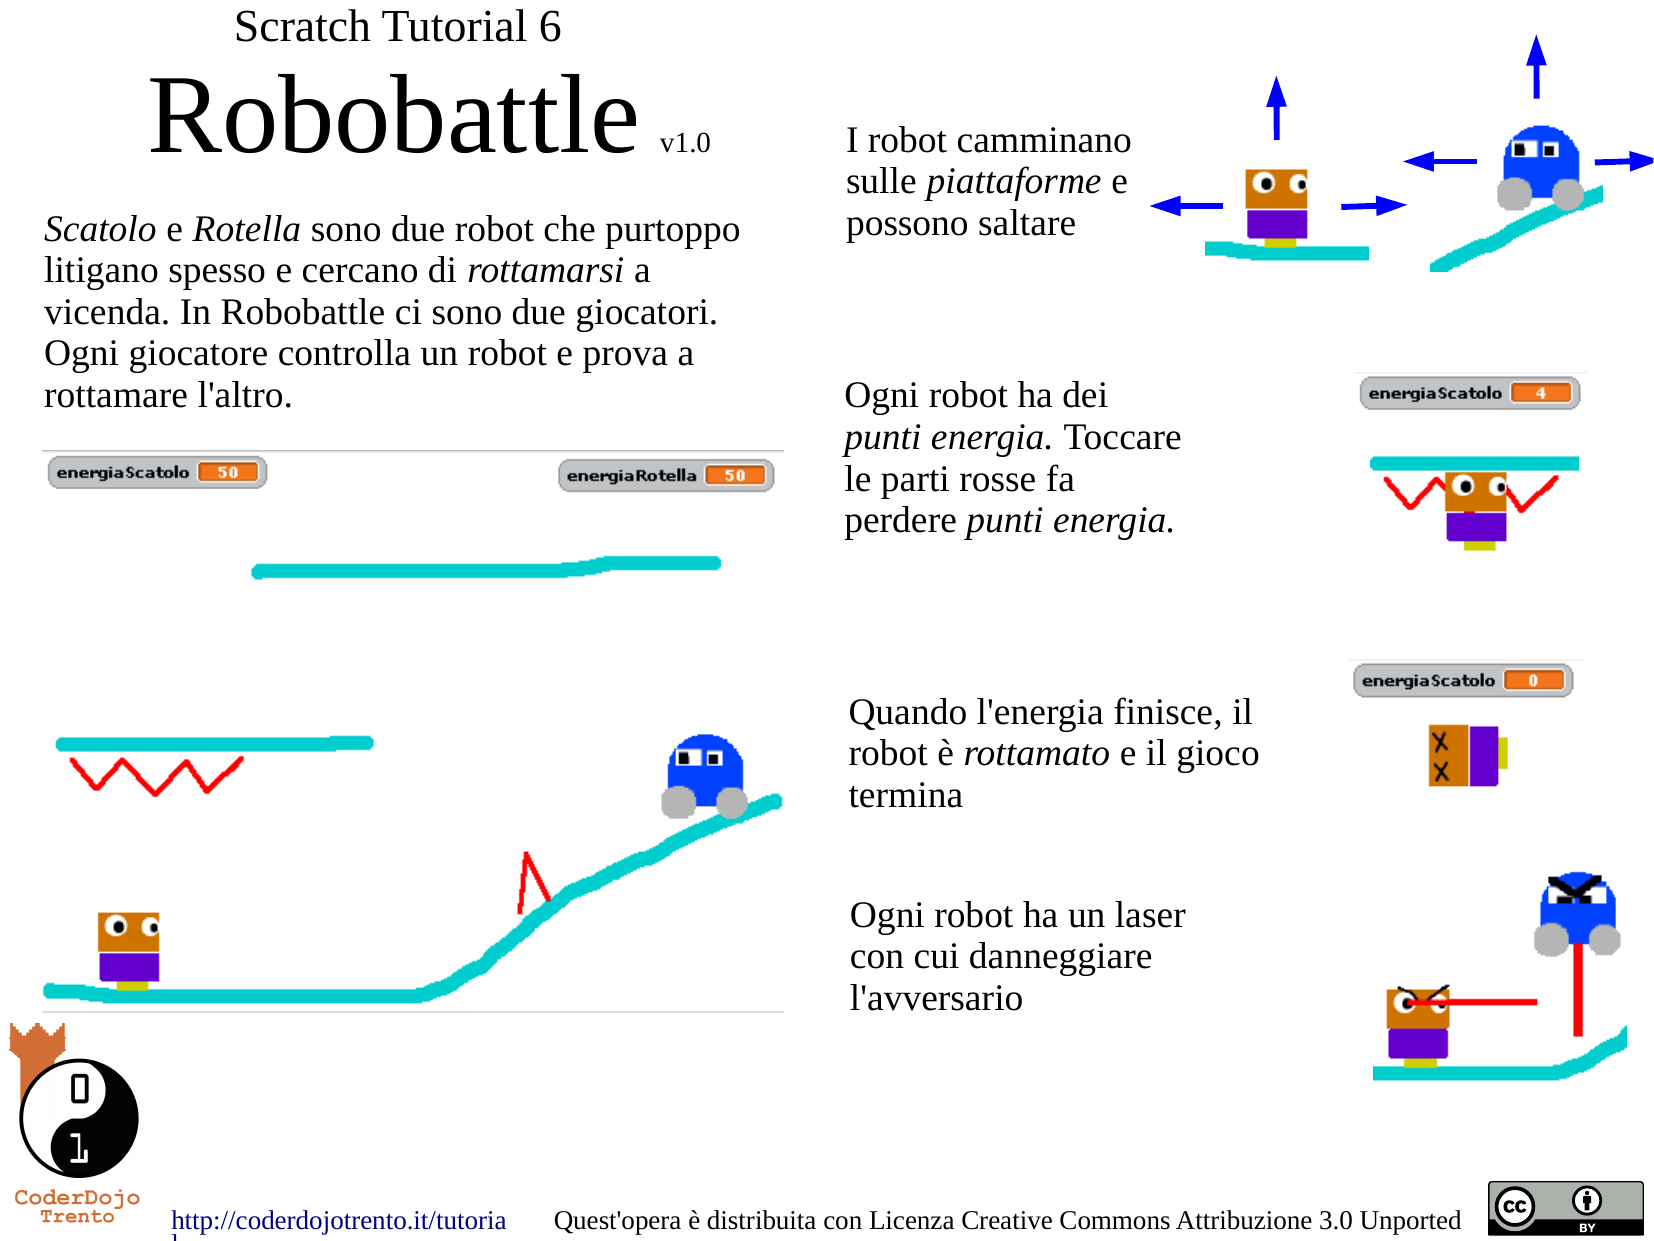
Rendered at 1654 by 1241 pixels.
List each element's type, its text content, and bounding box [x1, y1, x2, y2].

picture [1205, 129, 1369, 267]
text_box Ogni robot ha un laser con cui danneggiare l'avversario [835, 886, 1226, 1029]
text_box Scratch Tutorial 6 [172, 0, 624, 70]
text_box Ogni robot ha dei punti energia. Toccare le parti rosse fa perdere punti energia. [829, 367, 1210, 553]
text_box http://coderdojotrento.it/tutorial [156, 1197, 529, 1241]
picture [1430, 71, 1603, 272]
picture [9, 1023, 141, 1237]
picture [1354, 372, 1587, 418]
text_box Quest'opera è distribuita con Licenza Creative Commons Attribuzione 3.0 Unported [532, 1198, 1498, 1241]
text_box I robot camminano sulle piattaforme e possono saltare [831, 111, 1166, 254]
text_box Quando l'energia finisce, il robot è rottamato e il gioco termina [833, 683, 1288, 826]
picture [1373, 852, 1627, 1087]
picture [42, 450, 784, 1013]
picture [1370, 427, 1579, 566]
picture [1412, 711, 1519, 796]
picture [1488, 1181, 1644, 1236]
picture [1349, 659, 1583, 709]
text_box Robobattle v1.0 [132, 44, 736, 185]
text_box Scatolo e Rotella sono due robot che purtoppo litigano spesso e cercano di rottamarsi a vicenda. In Robobattle ci sono due giocatori. Ogni giocatore controlla un robot e prova a rottamare l'altro. [29, 200, 799, 428]
